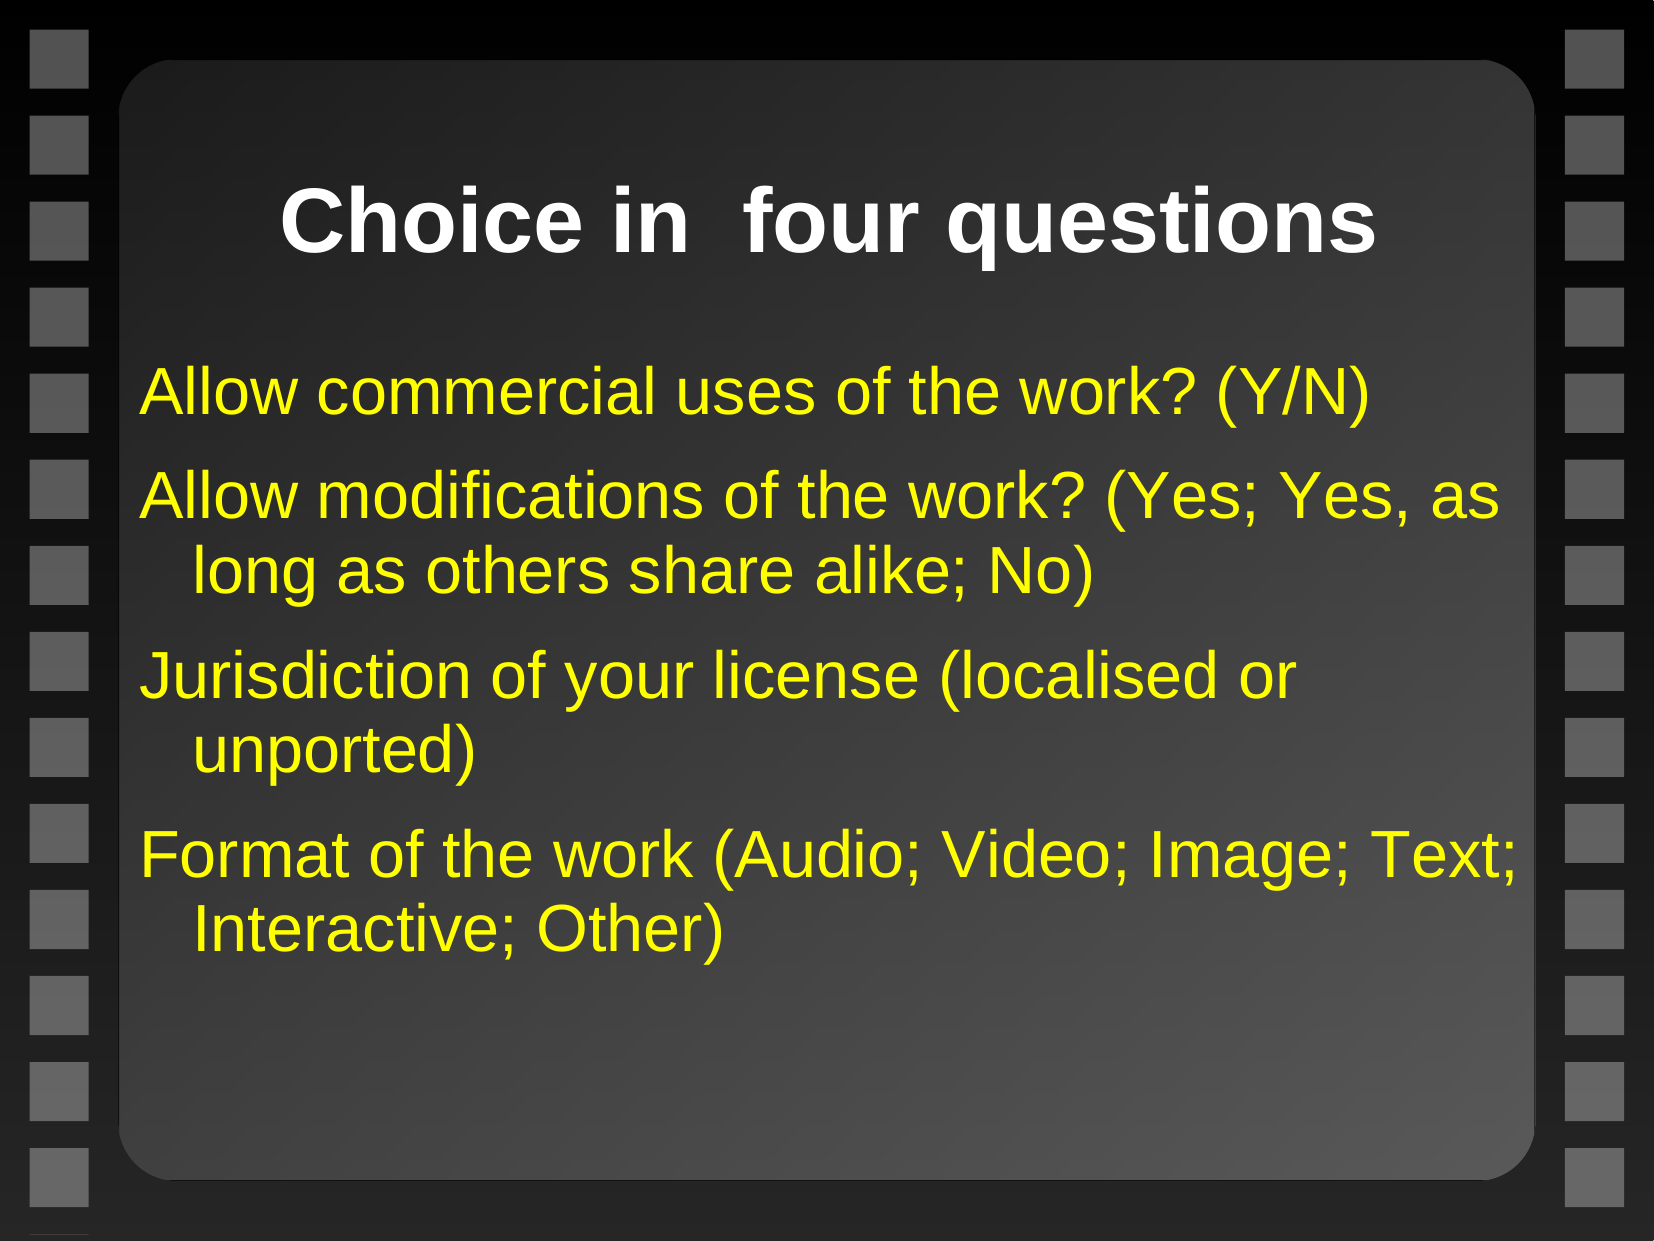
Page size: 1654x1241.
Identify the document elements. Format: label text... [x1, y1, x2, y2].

title Choice in four questions [123, 117, 1536, 325]
list Allow commercial uses of the work? (Y/N) Allow modifications of the work? (Yes; Yes, as long as others share alike; No) Jurisdiction of your license (localised or unported) Format of the work (Audio; Video; Image; Text; Interactive; Other) [121, 354, 1534, 1127]
